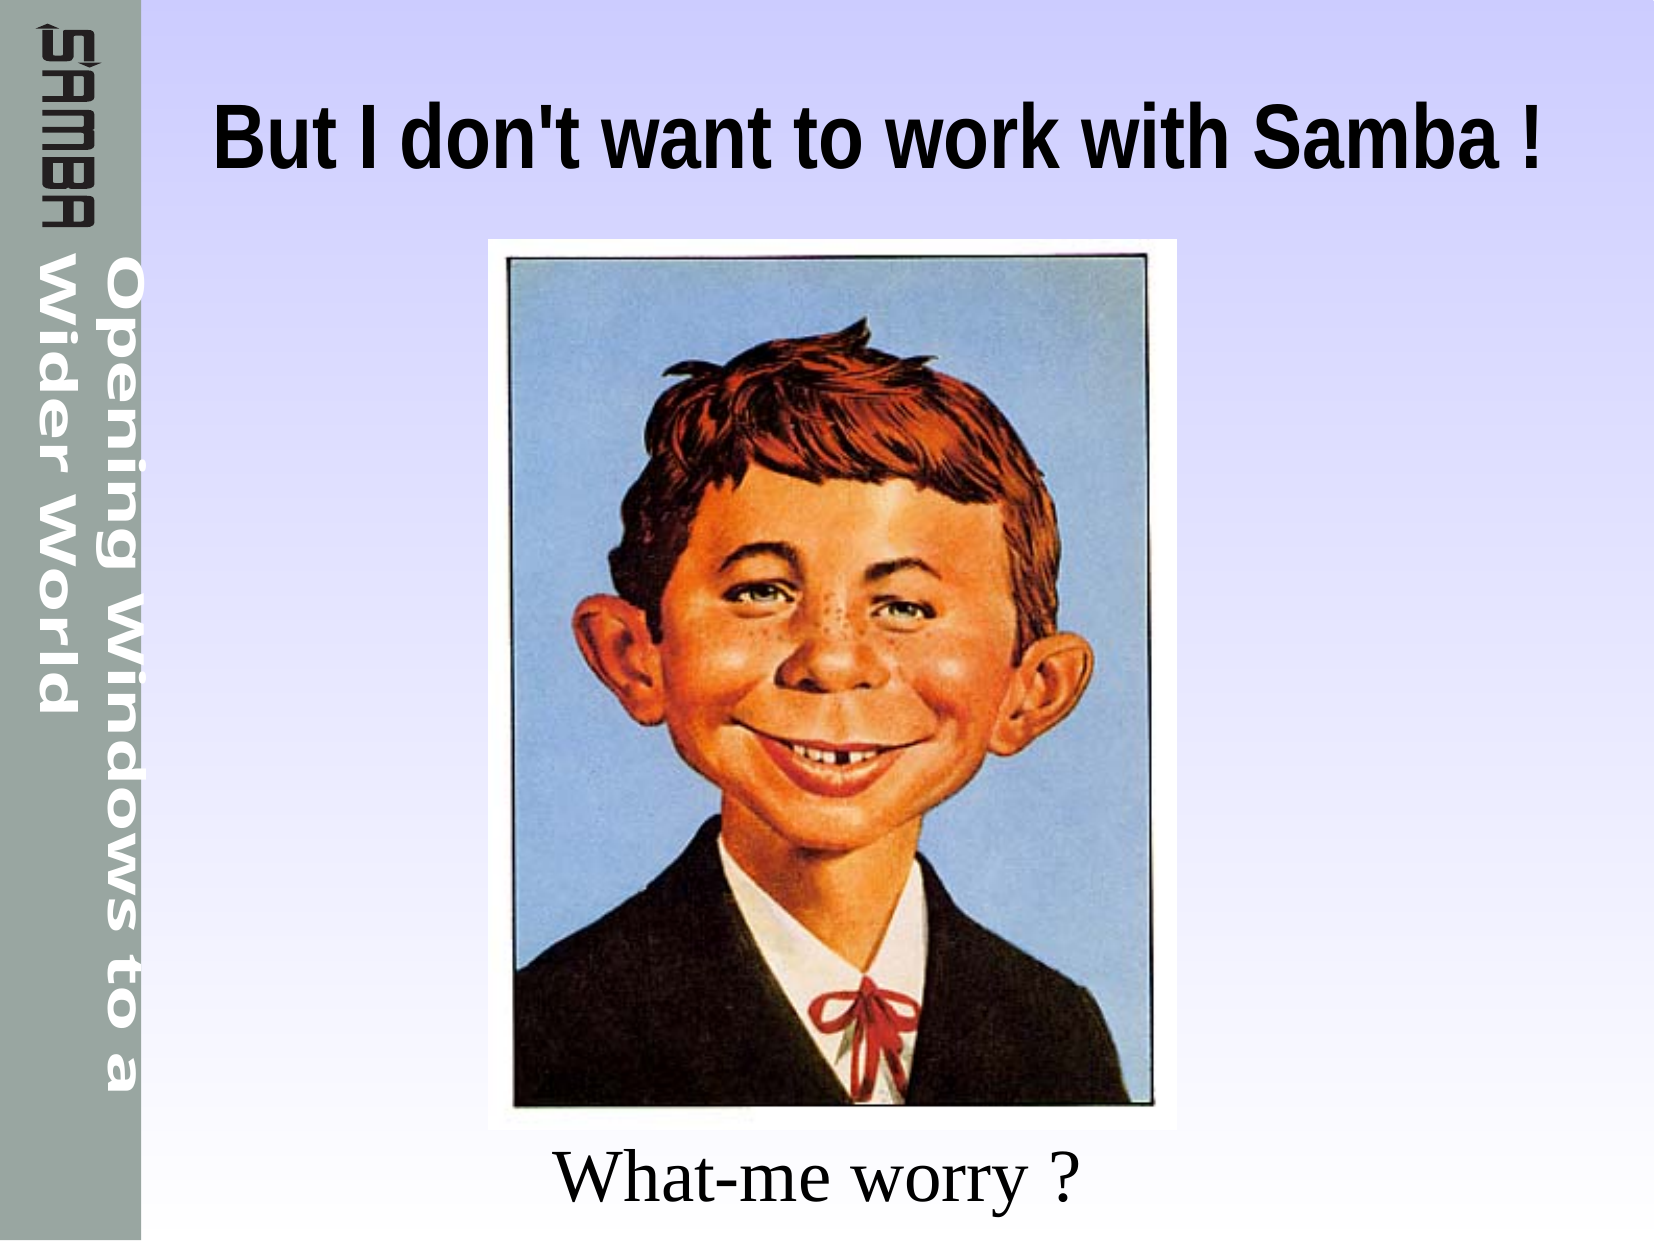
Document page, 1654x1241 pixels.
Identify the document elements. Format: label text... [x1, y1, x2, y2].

text_box What-me worry ? [552, 1134, 1082, 1218]
title But I don't want to work with Samba ! [173, 31, 1586, 239]
picture [488, 239, 1177, 1130]
